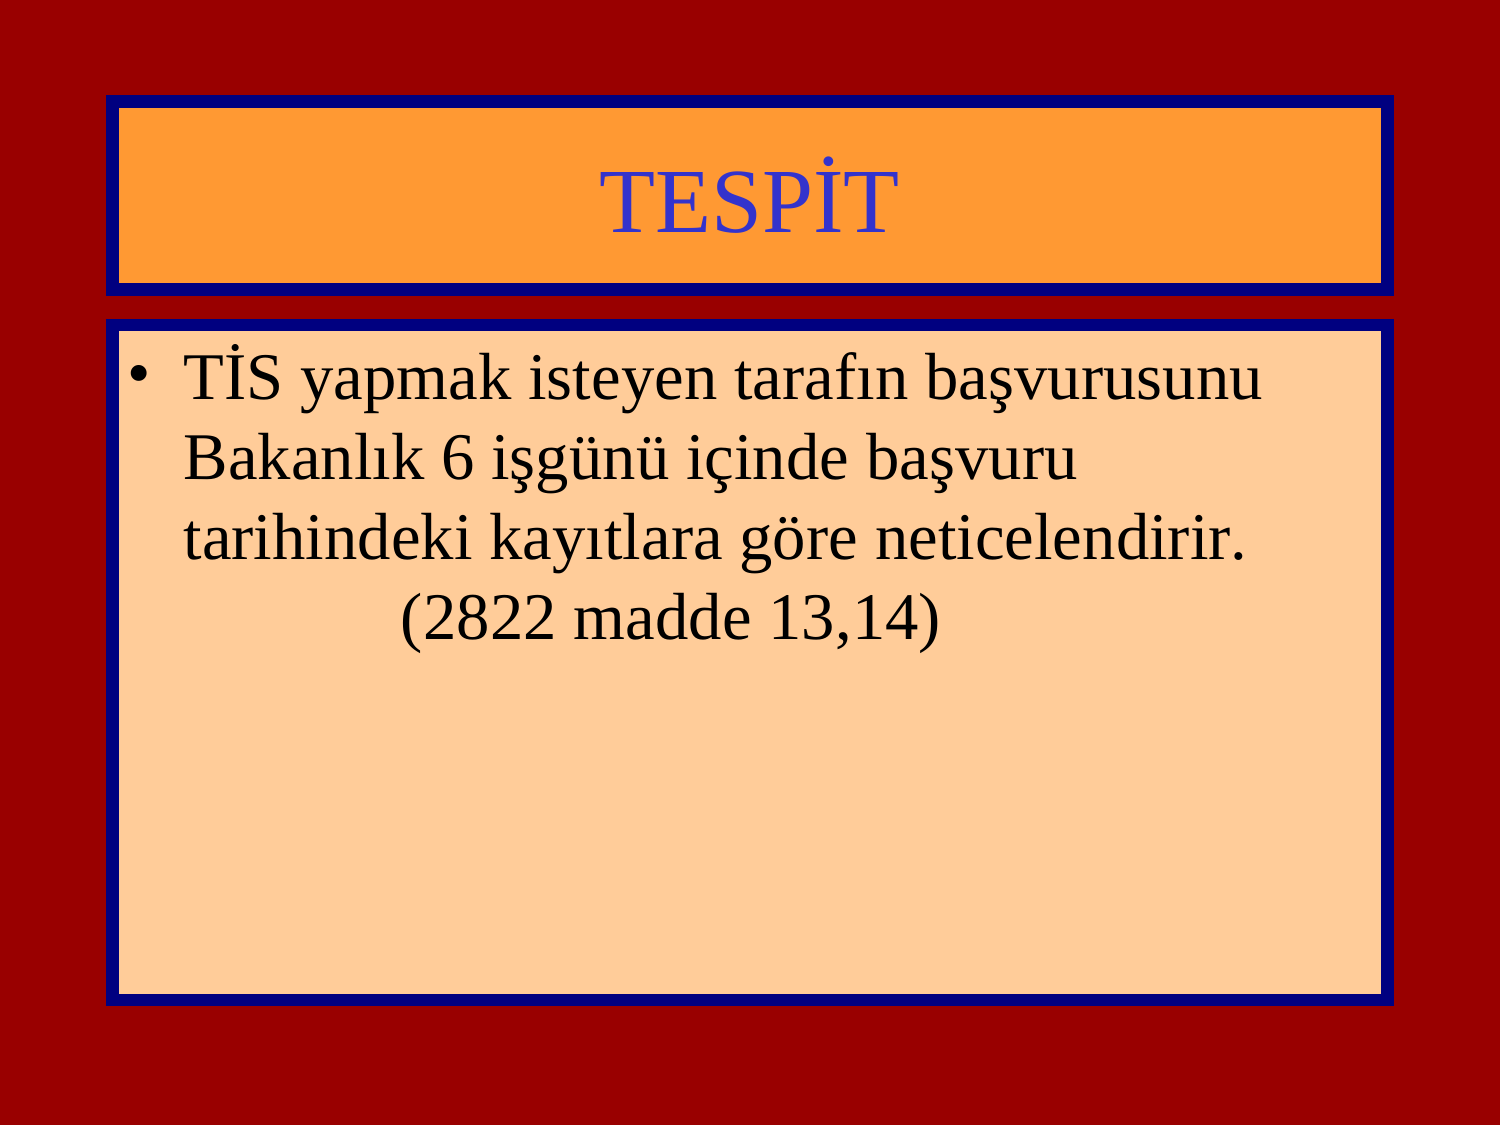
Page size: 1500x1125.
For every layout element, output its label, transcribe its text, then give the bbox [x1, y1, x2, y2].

title TESPİT [112, 101, 1388, 290]
list TİS yapmak isteyen tarafın başvurusunu Bakanlık 6 işgünü içinde başvuru tarihindeki kayıtlara göre neticelendirir. (2822 madde 13,14) [112, 324, 1388, 1000]
